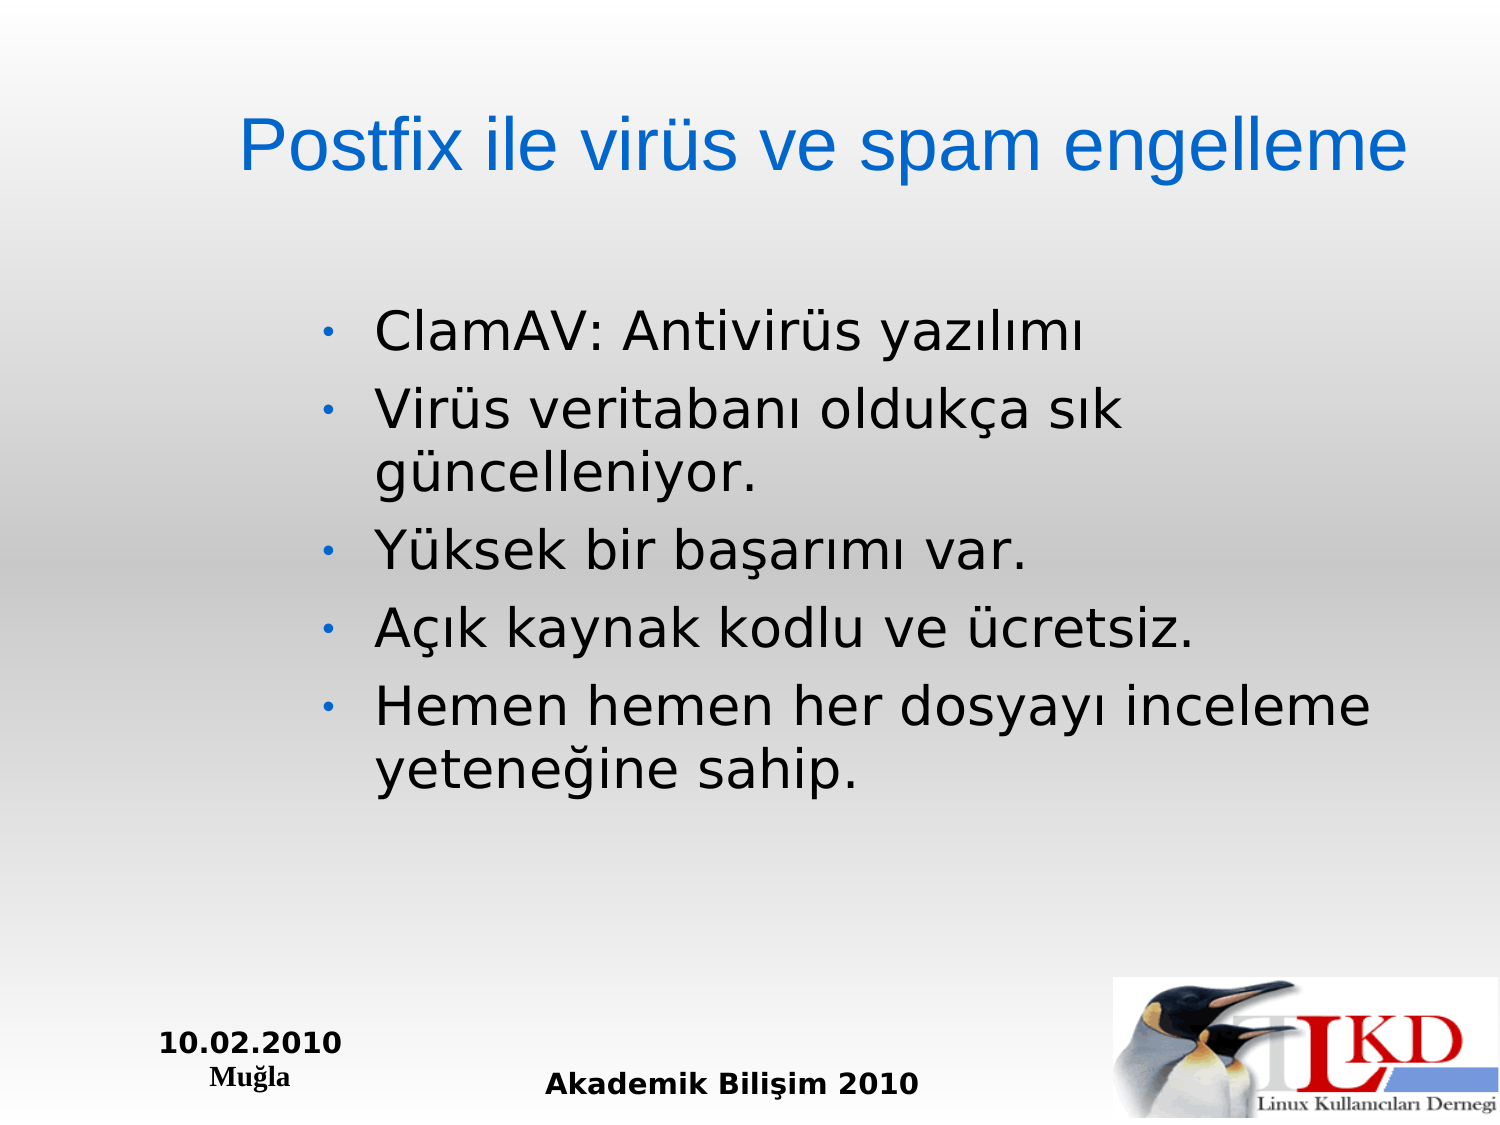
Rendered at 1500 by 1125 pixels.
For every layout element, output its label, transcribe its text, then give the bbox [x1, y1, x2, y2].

picture [1113, 977, 1499, 1118]
title Postfix ile virüs ve spam engelleme [224, 49, 1425, 238]
list ClamAV: Antivirüs yazılımı Virüs veritabanı oldukça sık güncelleniyor. Yüksek bir başarımı var. Açık kaynak kodlu ve ücretsiz. Hemen hemen her dosyayı inceleme yeteneğine sahip. [224, 299, 1425, 975]
